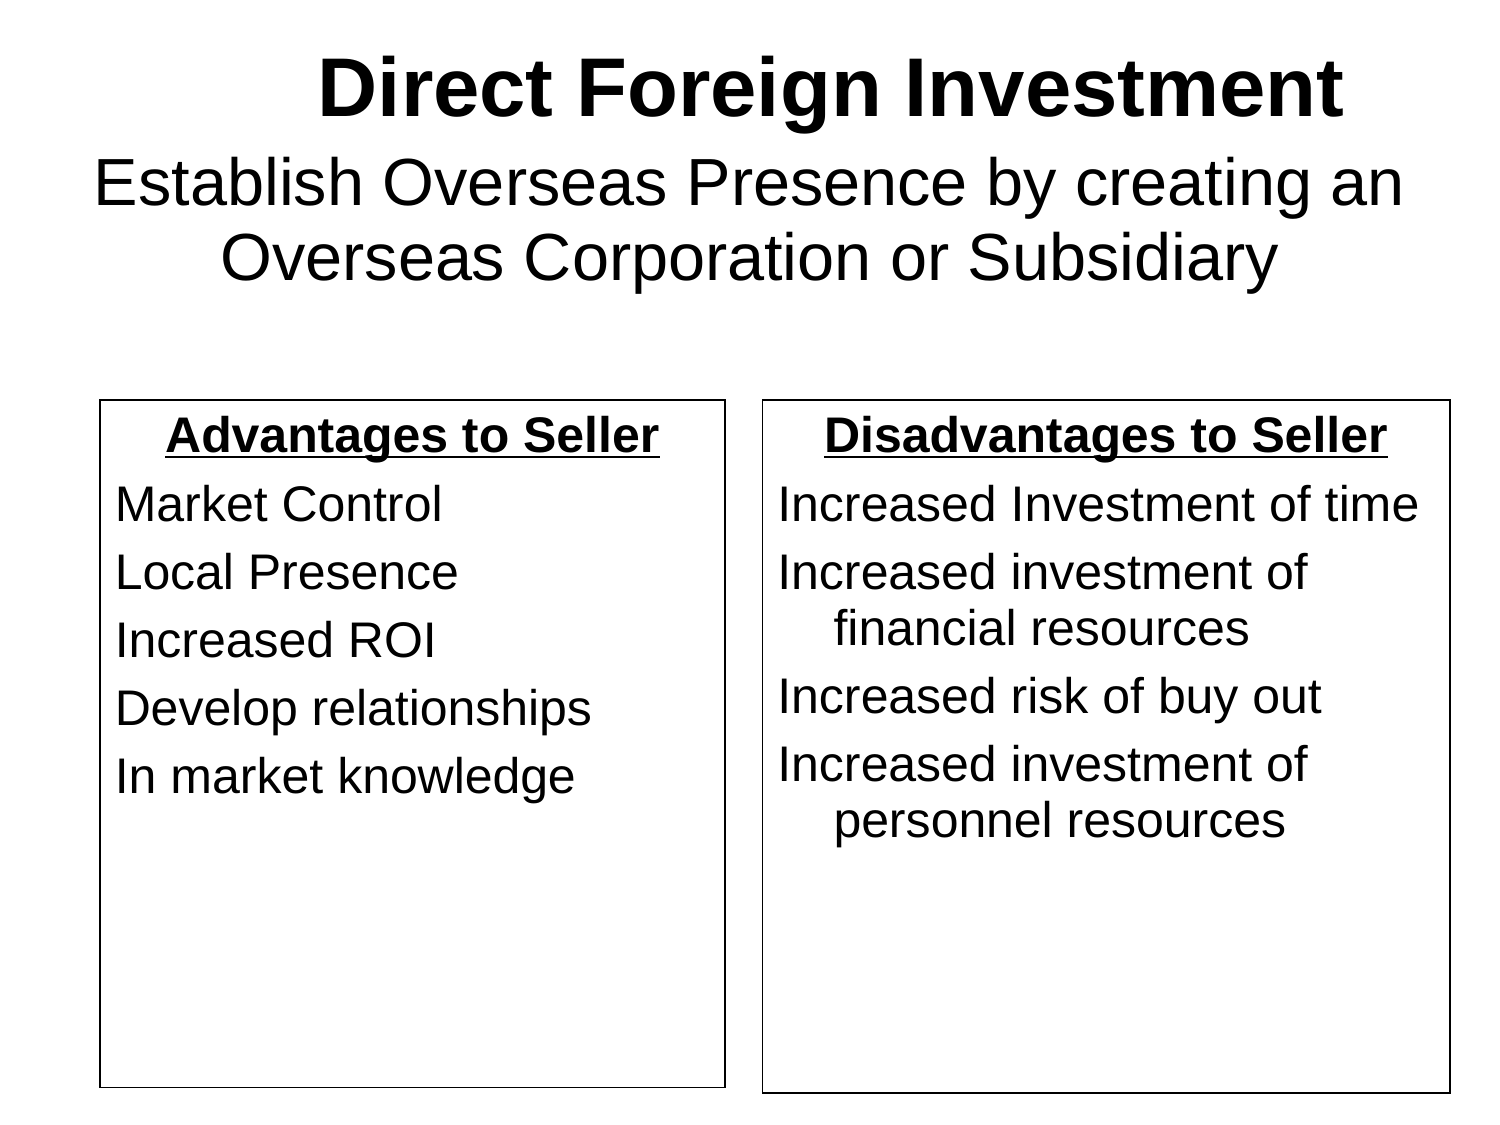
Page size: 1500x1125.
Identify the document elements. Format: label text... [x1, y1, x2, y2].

text_box Establish Overseas Presence by creating an Overseas Corporation or Subsidiary [37, 137, 1463, 303]
list Advantages to Seller Market Control Local Presence Increased ROI Develop relationships In market knowledge [99, 399, 726, 1088]
title Direct Foreign Investment [212, 29, 1450, 137]
list Disadvantages to Seller Increased Investment of time Increased investment of financial resources Increased risk of buy out Increased investment of personnel resources [762, 399, 1450, 1093]
